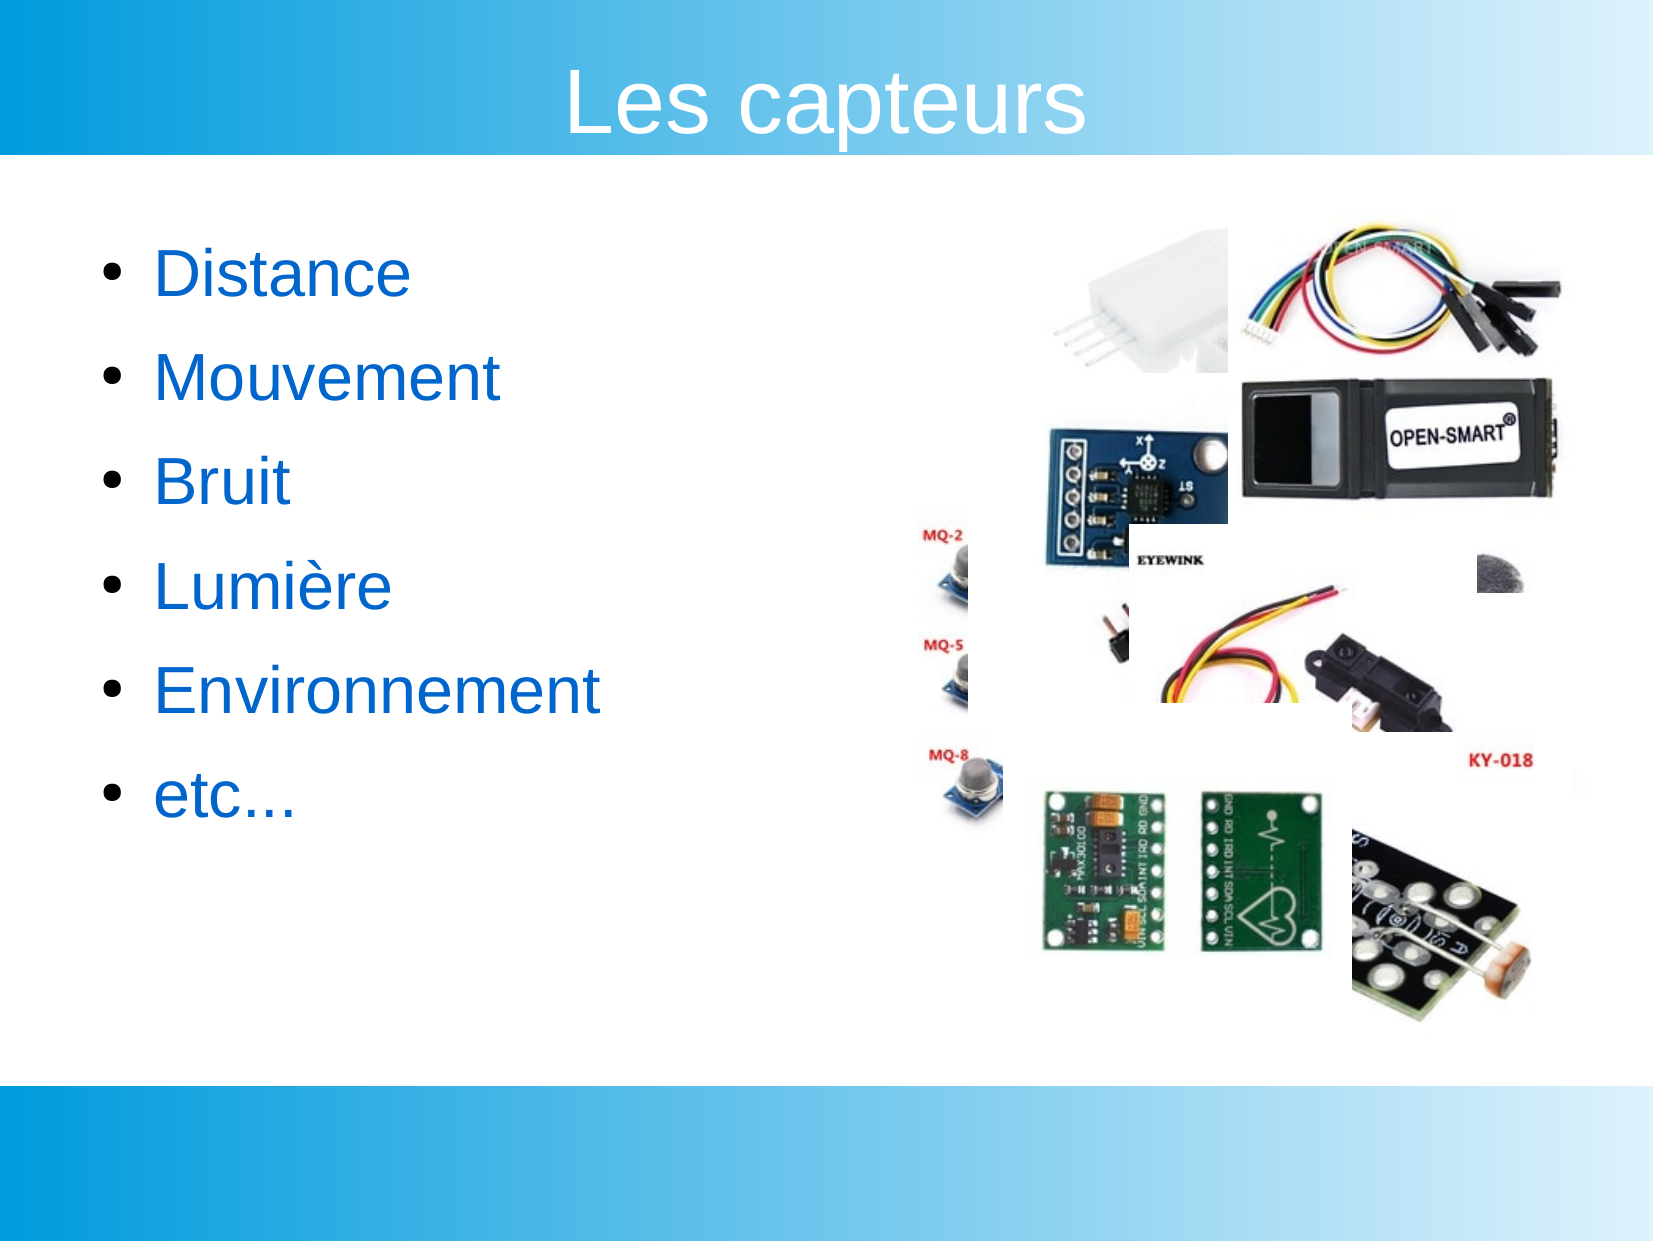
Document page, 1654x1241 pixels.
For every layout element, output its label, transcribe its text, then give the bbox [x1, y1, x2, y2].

list Distance Mouvement Bruit Lumière Environnement etc... [82, 236, 1046, 956]
title Les capteurs [82, 49, 1571, 155]
picture [917, 160, 1609, 1080]
